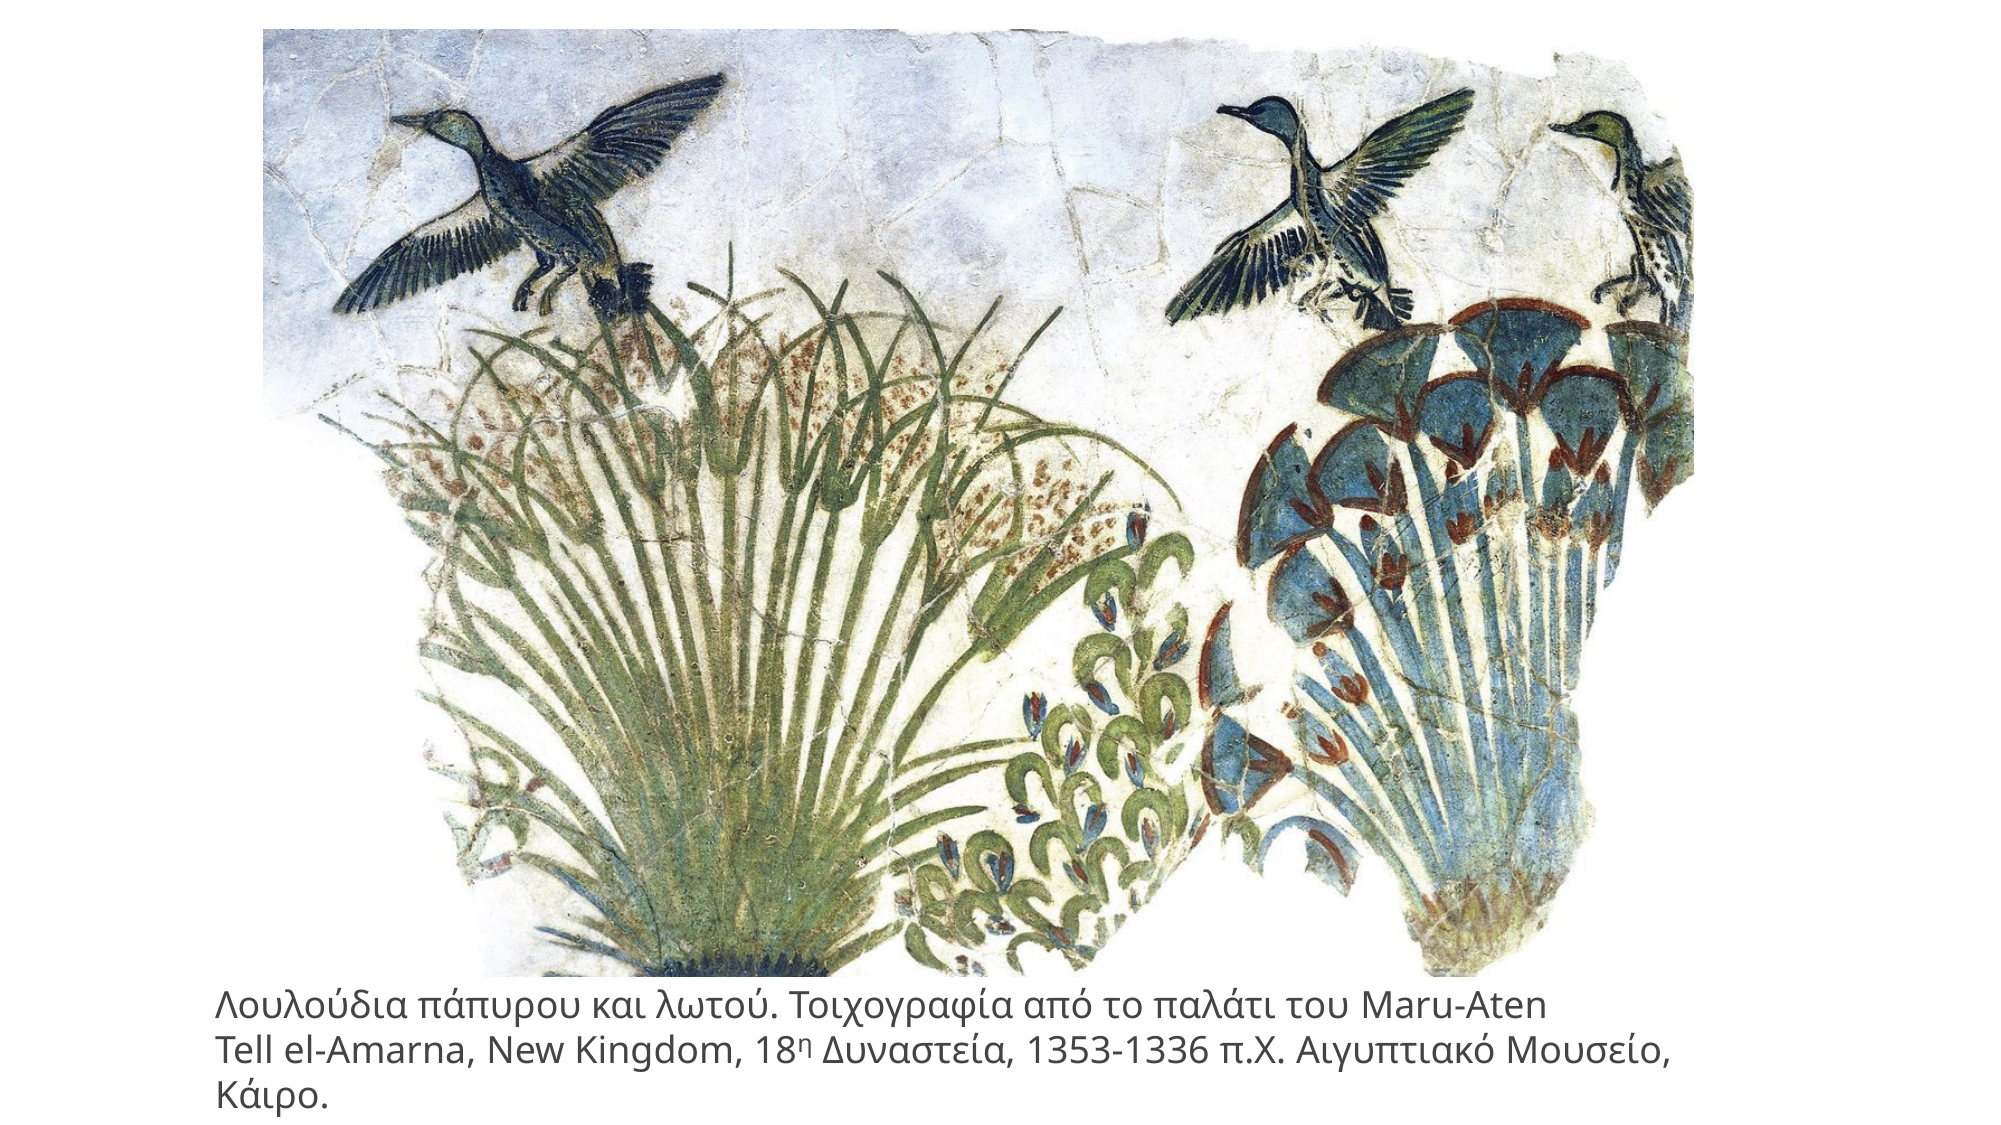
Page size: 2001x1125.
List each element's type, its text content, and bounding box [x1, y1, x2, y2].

picture [263, 29, 1694, 973]
text_box Λουλούδια πάπυρου και λωτού. Τοιχογραφία από το παλάτι του Maru-Aten Tell el-Amarna, New Kingdom, 18η Δυναστεία, 1353-1336 π.Χ. Αιγυπτιακό Μουσείο, Κάιρο. [200, 973, 1737, 1124]
